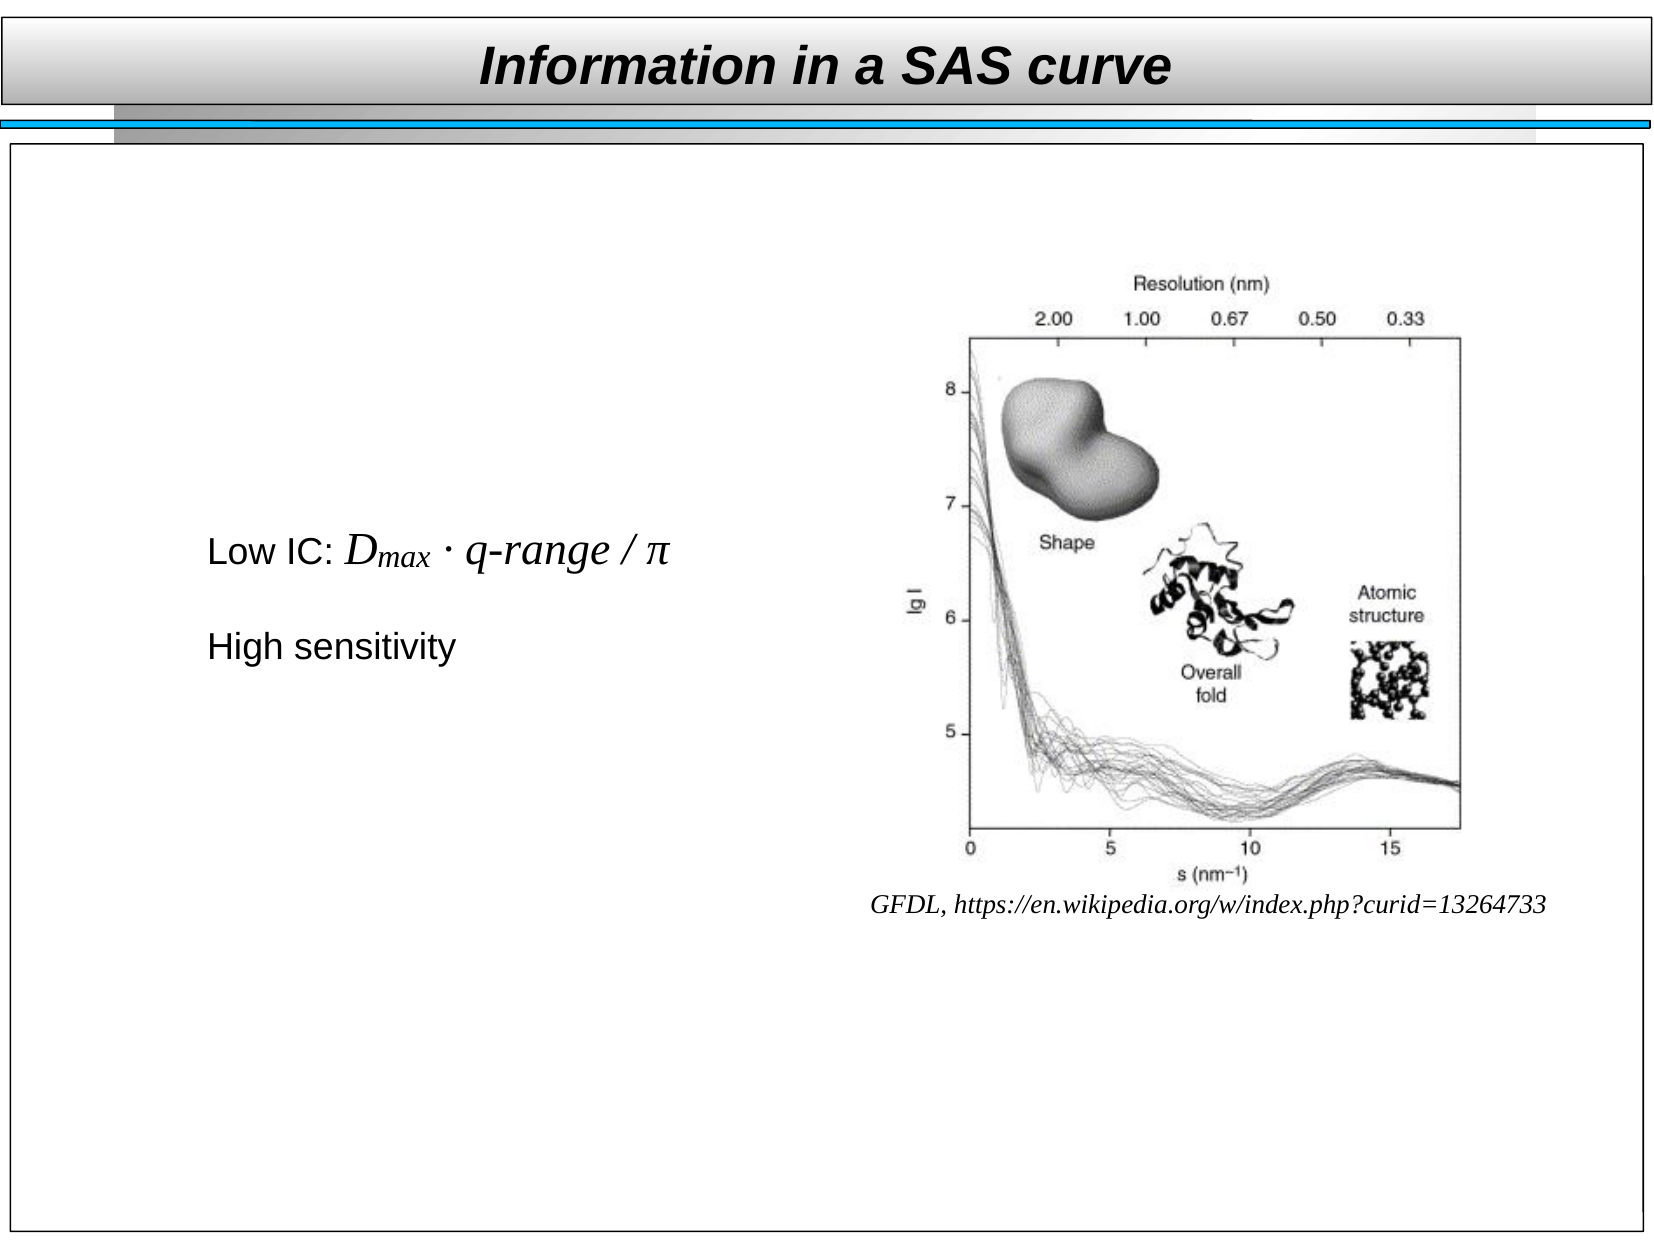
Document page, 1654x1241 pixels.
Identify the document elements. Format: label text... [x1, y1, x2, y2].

text_box Low IC: Dmax · q-range / π High sensitivity [192, 516, 685, 686]
text_box GFDL, https://en.wikipedia.org/w/index.php?curid=13264733 [855, 882, 1562, 927]
picture [889, 263, 1472, 882]
text_box Information in a SAS curve [1, 17, 1652, 105]
text_box [0, 120, 1651, 129]
